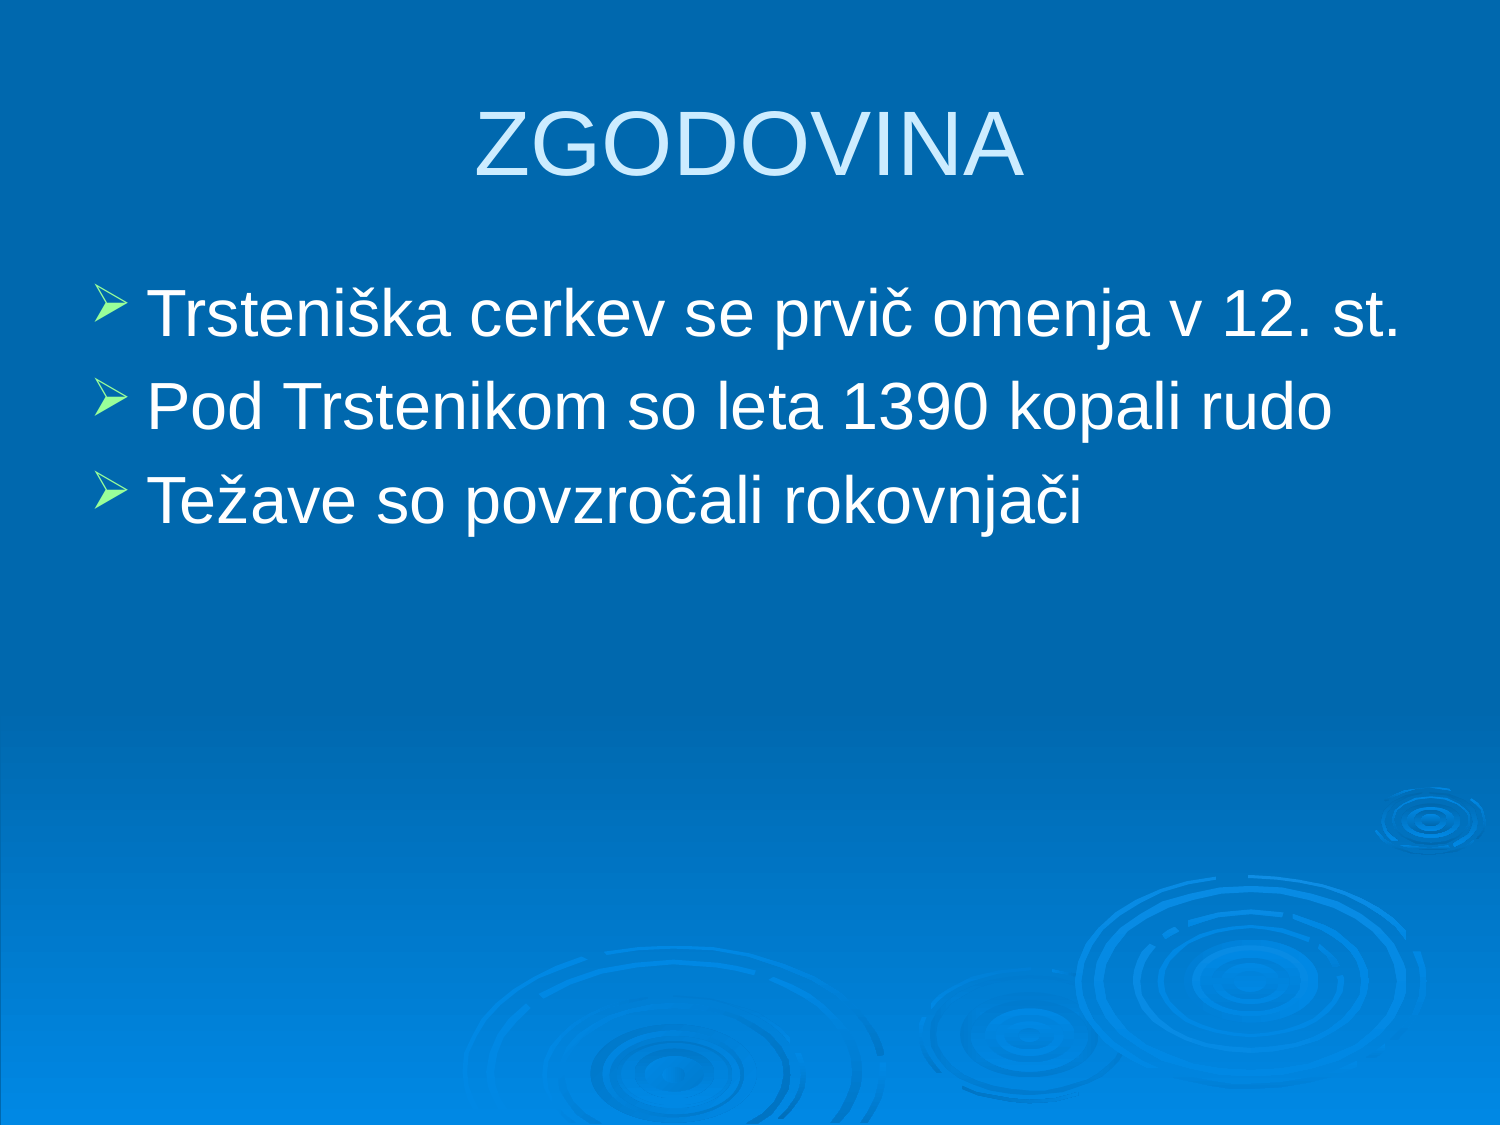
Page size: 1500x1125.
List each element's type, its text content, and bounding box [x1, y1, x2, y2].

list Trsteniška cerkev se prvič omenja v 12. st. Pod Trstenikom so leta 1390 kopali rudo Težave so povzročali rokovnjači [75, 262, 1425, 1005]
title ZGODOVINA [75, 45, 1425, 233]
